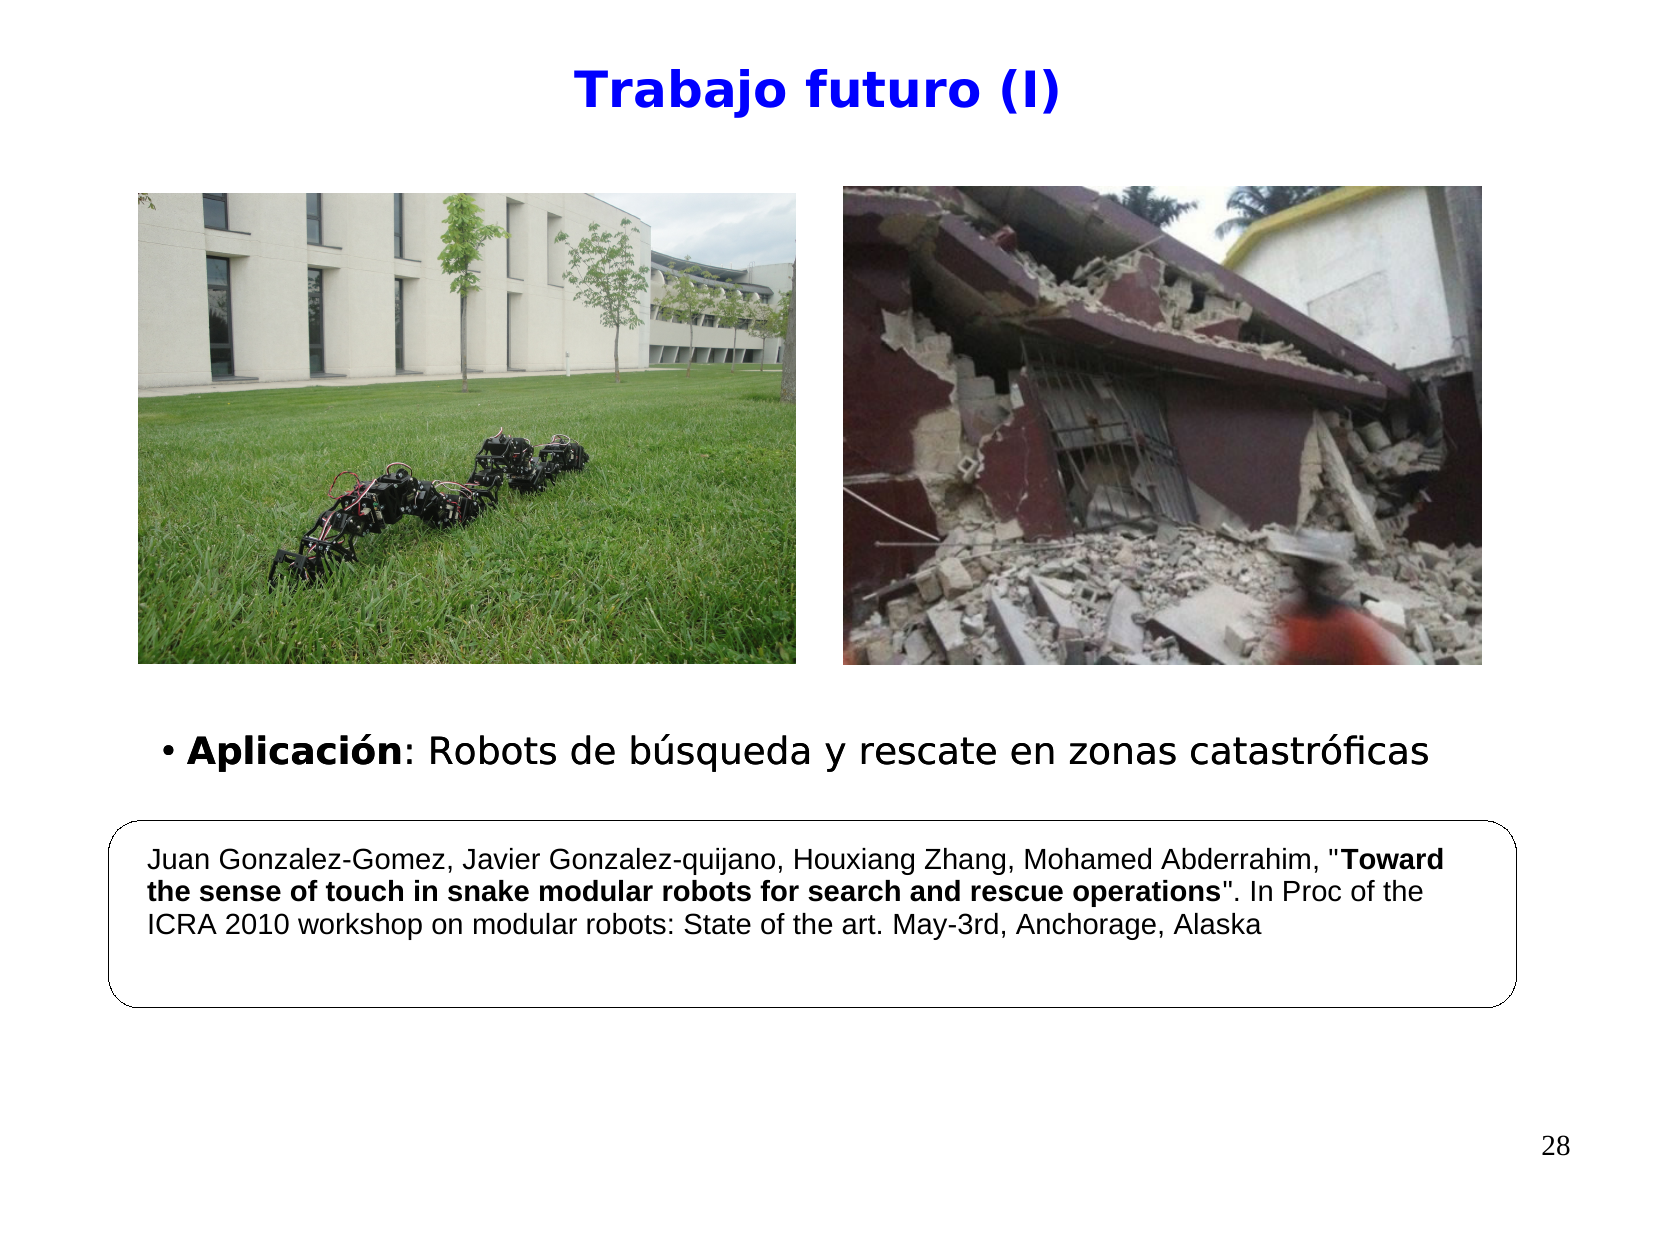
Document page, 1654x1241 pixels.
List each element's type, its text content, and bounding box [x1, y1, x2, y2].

picture [843, 186, 1482, 665]
text_box Aplicación: Robots de búsqueda y rescate en zonas catastróficas [147, 722, 1446, 781]
text_box Trabajo futuro (I) [560, 53, 1078, 127]
text_box Juan Gonzalez-Gomez, Javier Gonzalez-quijano, Houxiang Zhang, Mohamed Abderrahim, "Toward the sense of touch in snake modular robots for search and rescue operations". In Proc of the ICRA 2010 workshop on modular robots: State of the art. May-3rd, Anchorage, Alaska [132, 835, 1501, 949]
picture [138, 193, 796, 664]
